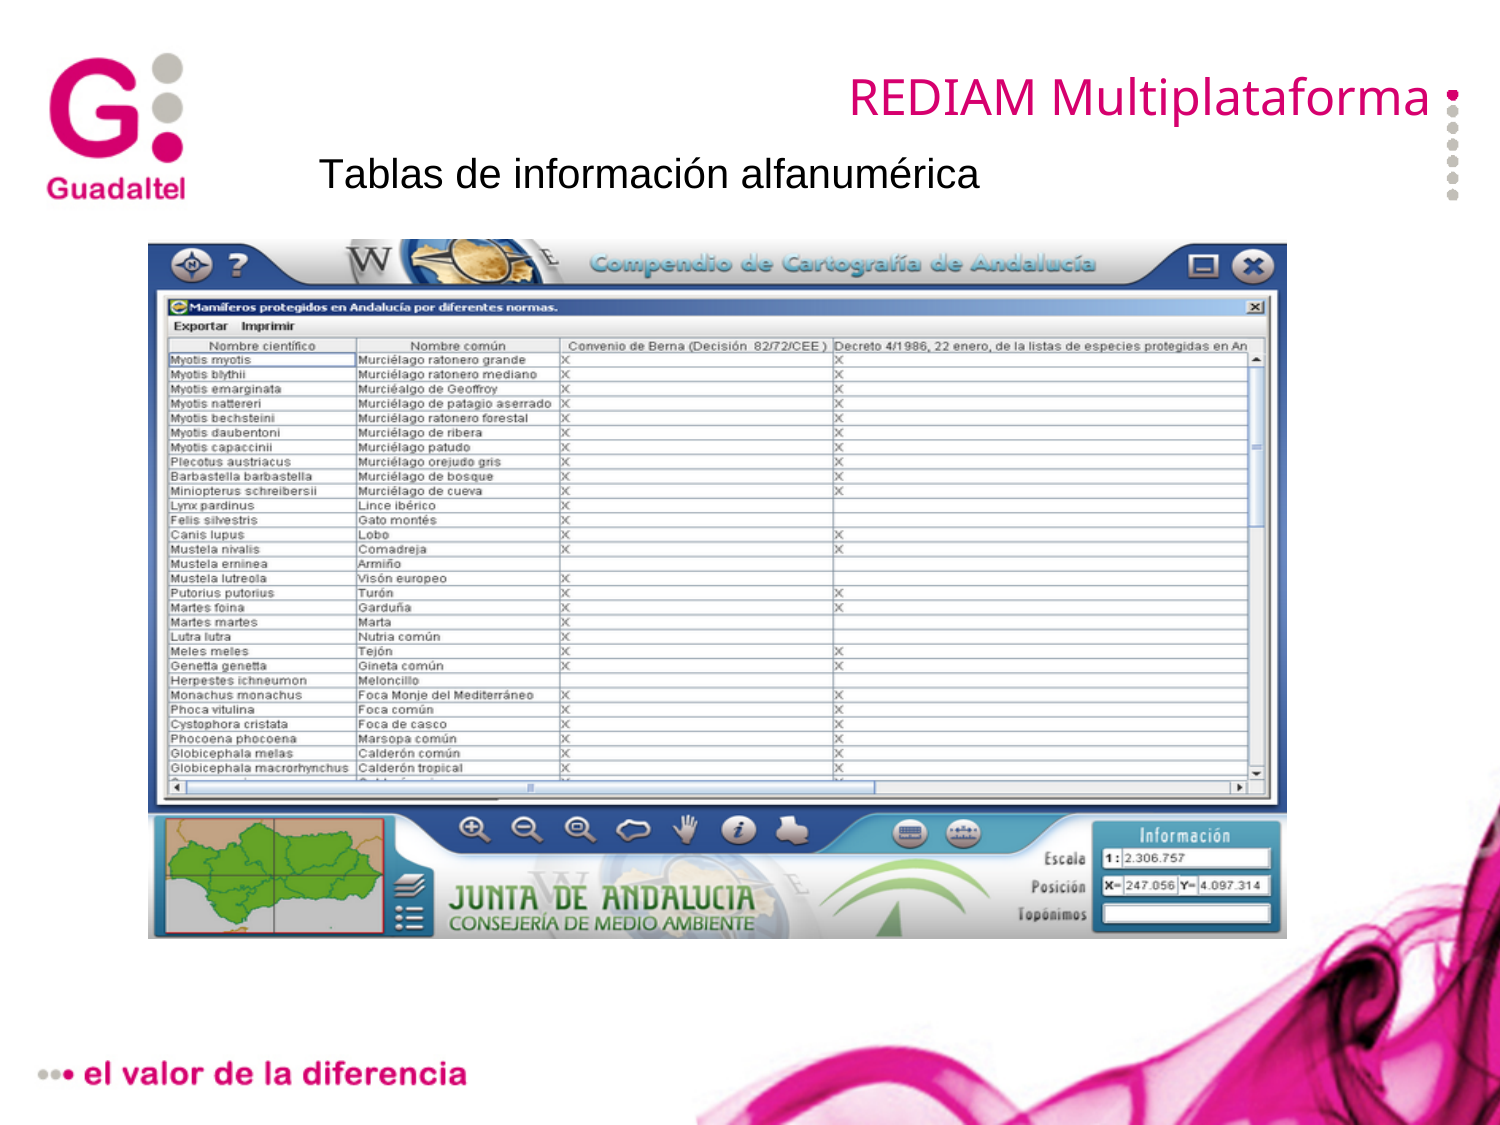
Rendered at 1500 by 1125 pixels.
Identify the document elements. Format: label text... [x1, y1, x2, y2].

text_box Tablas de información alfanumérica [303, 143, 1117, 227]
picture [0, 0, 1500, 1125]
text_box REDIAM Multiplataforma [472, 54, 1447, 126]
